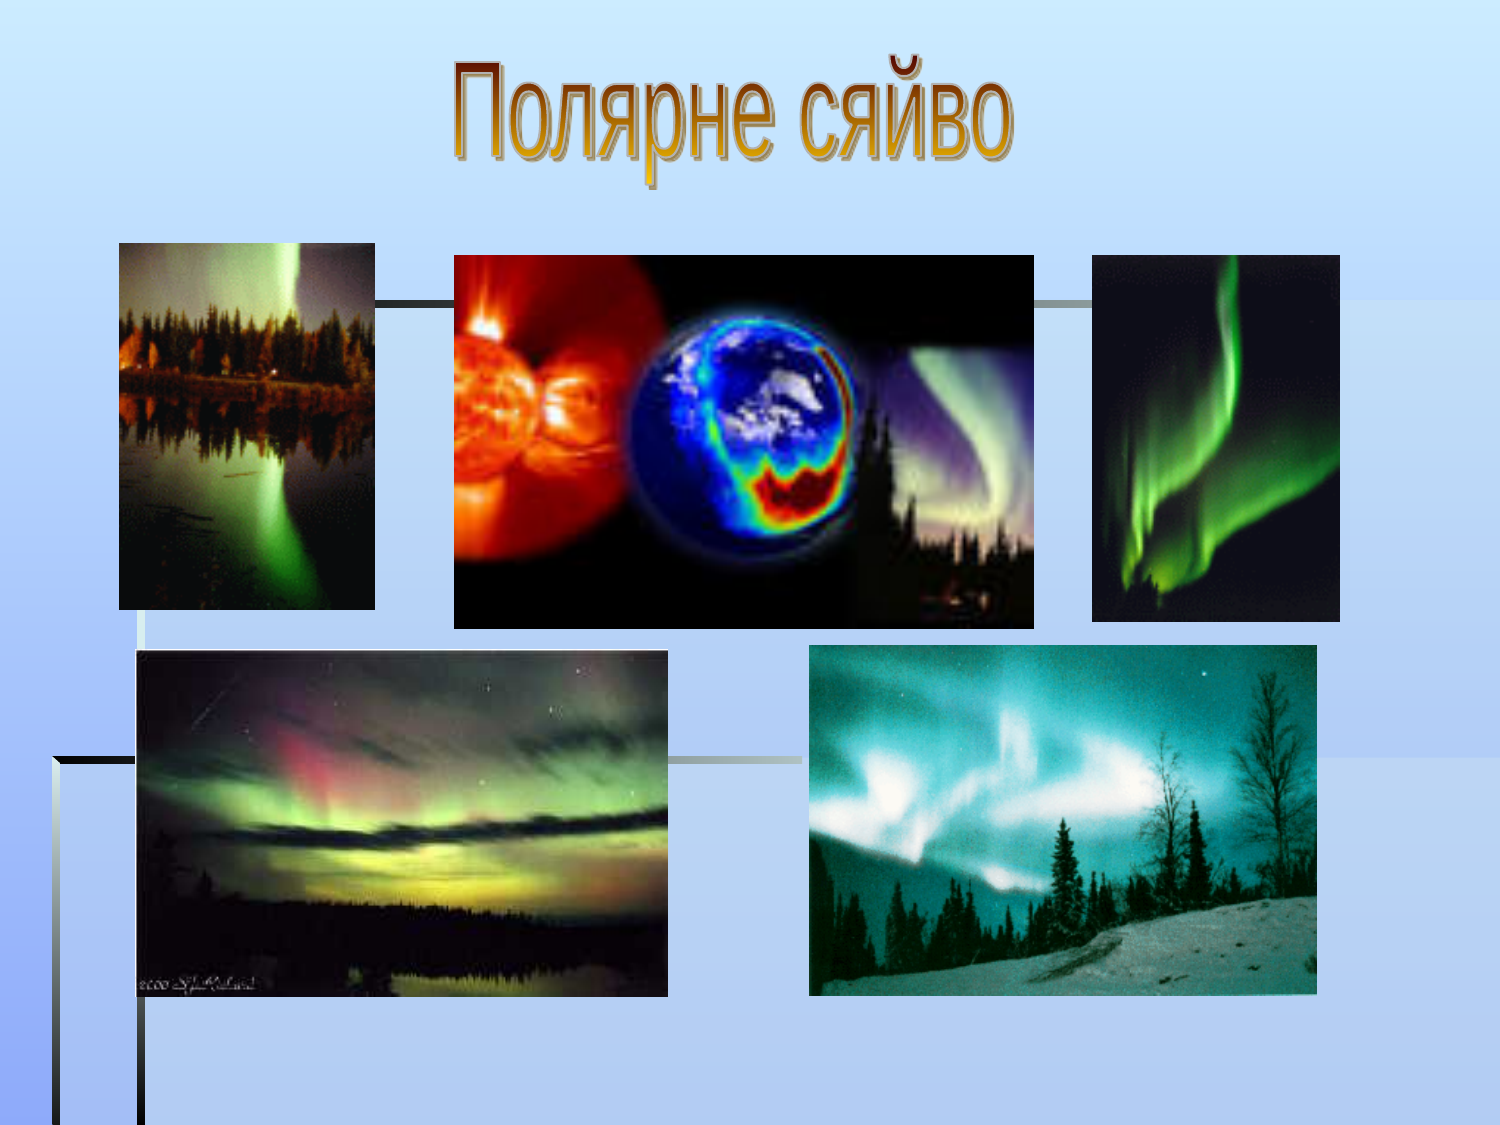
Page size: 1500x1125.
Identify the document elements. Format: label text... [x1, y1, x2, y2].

text_box Полярне сяйво [509, 82, 548, 158]
text_box Полярне сяйво [597, 83, 635, 157]
picture [119, 243, 375, 610]
text_box Полярне сяйво [645, 82, 682, 185]
text_box Полярне сяйво [690, 83, 725, 157]
text_box Полярне сяйво [971, 82, 1010, 158]
picture [135, 649, 668, 997]
picture [809, 645, 1317, 996]
text_box Полярне сяйво [838, 83, 876, 157]
text_box Полярне сяйво [800, 82, 836, 158]
text_box Полярне сяйво [889, 54, 919, 77]
text_box Полярне сяйво [454, 62, 500, 157]
text_box Полярне сяйво [549, 83, 591, 158]
picture [454, 255, 1034, 629]
text_box Полярне сяйво [931, 83, 966, 157]
text_box Полярне сяйво [886, 83, 921, 157]
picture [1092, 255, 1340, 622]
text_box Полярне сяйво [733, 82, 772, 158]
